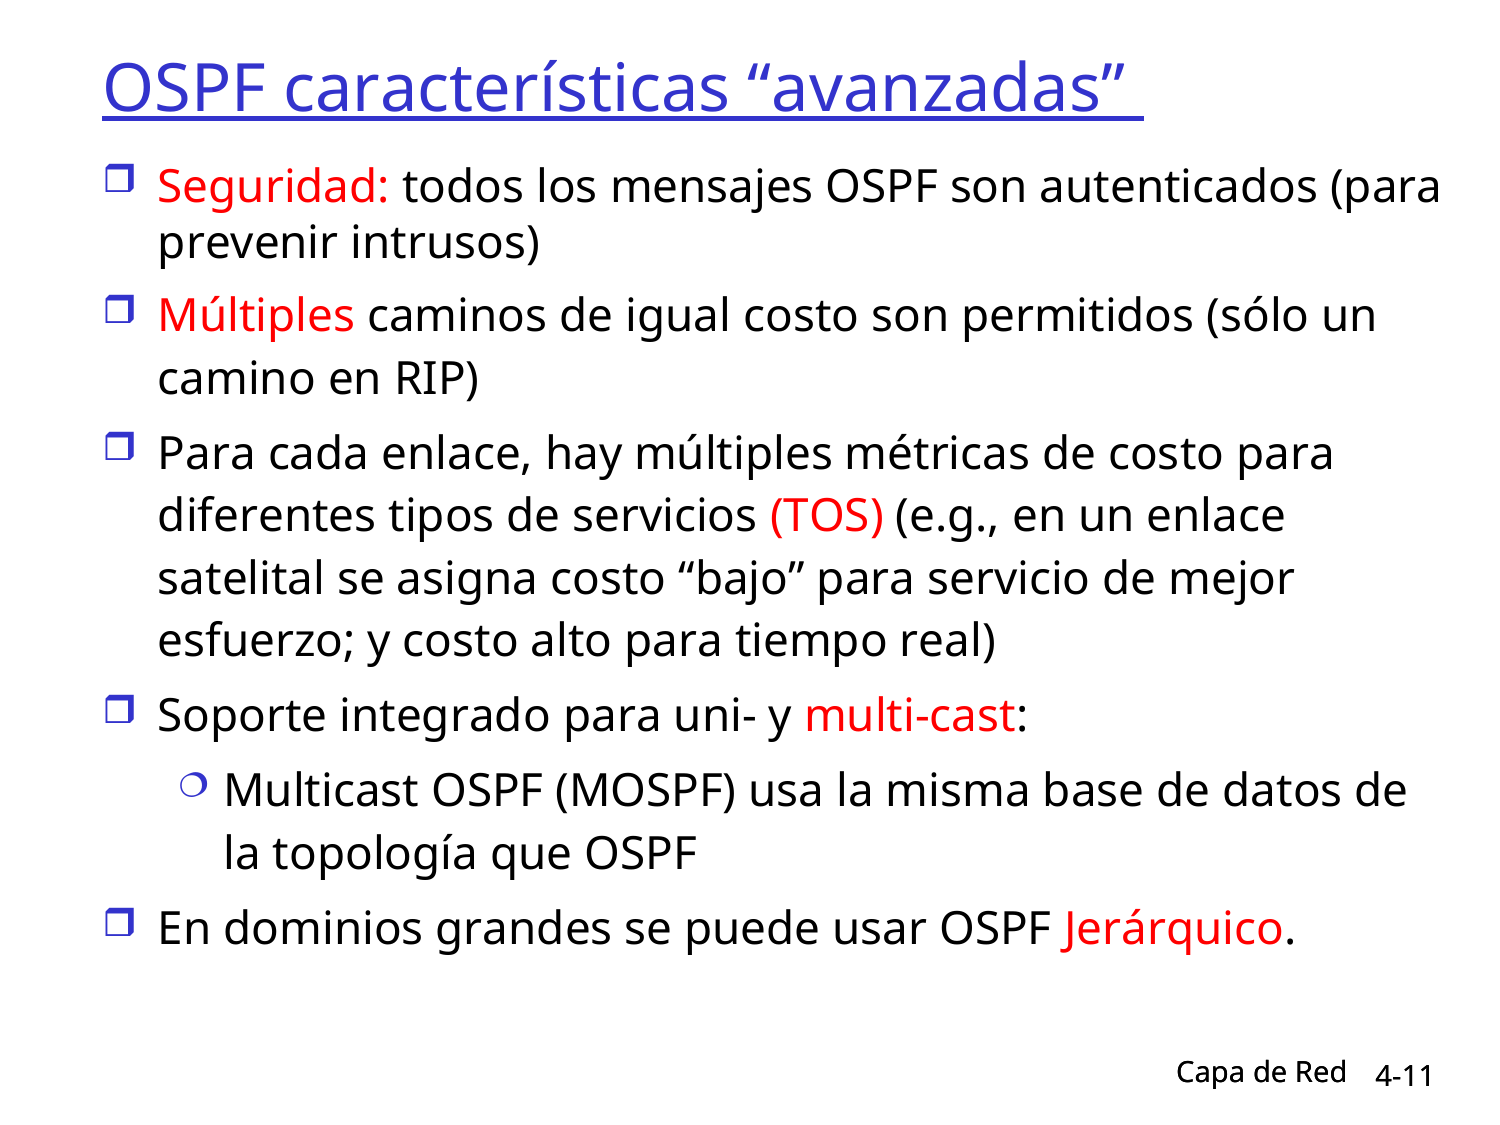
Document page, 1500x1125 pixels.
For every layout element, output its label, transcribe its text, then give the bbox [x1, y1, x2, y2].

list Seguridad: todos los mensajes OSPF son autenticados (para prevenir intrusos) Múltiples caminos de igual costo son permitidos (sólo un camino en RIP) Para cada enlace, hay múltiples métricas de costo para diferentes tipos de servicios (TOS) (e.g., en un enlace satelital se asigna costo “bajo” para servicio de mejor esfuerzo; y costo alto para tiempo real) Soporte integrado para uni- y multi-cast: Multicast OSPF (MOSPF) usa la misma base de datos de la topología que OSPF En dominios grandes se puede usar OSPF Jerárquico. [87, 149, 1463, 1040]
text_box 4-<number> [1339, 1050, 1451, 1125]
title OSPF características “avanzadas” [87, 8, 1463, 149]
text_box Capa de Red [887, 1049, 1363, 1097]
